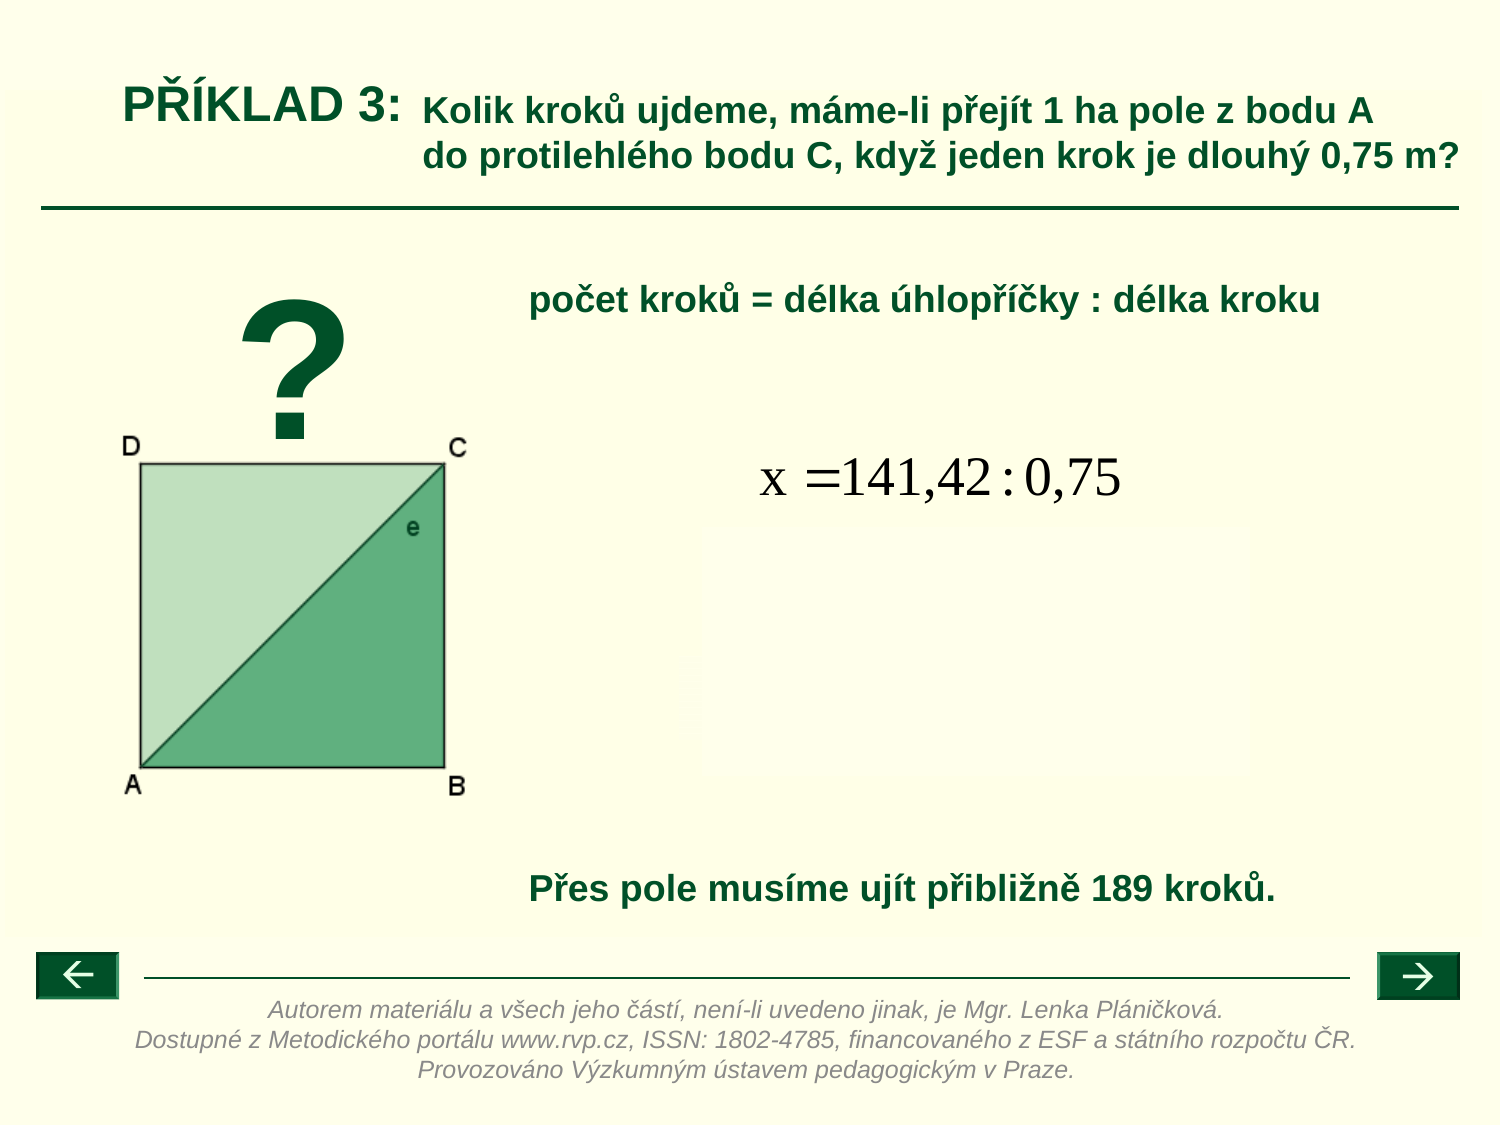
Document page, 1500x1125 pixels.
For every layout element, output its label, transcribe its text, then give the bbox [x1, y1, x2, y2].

picture [5, 90, 1482, 937]
text_box Přes pole musíme ujít přibližně 189 kroků. [513, 856, 1454, 918]
text_box  [1381, 956, 1456, 996]
text_box  [40, 956, 116, 996]
text_box Autorem materiálu a všech jeho částí, není-li uvedeno jinak, je Mgr. Lenka Pláničková. Dostupné z Metodického portálu www.rvp.cz, ISSN: 1802-4785, financovaného z ESF a státního rozpočtu ČR. Provozováno Výzkumným ústavem pedagogickým v Praze. [40, 997, 1454, 1080]
text_box počet kroků = délka úhlopříčky : délka kroku [513, 267, 1454, 328]
chart [750, 444, 1131, 527]
title PŘÍKLAD 3: [106, 54, 420, 149]
text_box ? [218, 231, 384, 488]
text_box Kolik kroků ujdeme, máme-li přejít 1 ha pole z bodu A do protilehlého bodu C, když jeden krok je dlouhý 0,75 m? [407, 78, 1500, 184]
